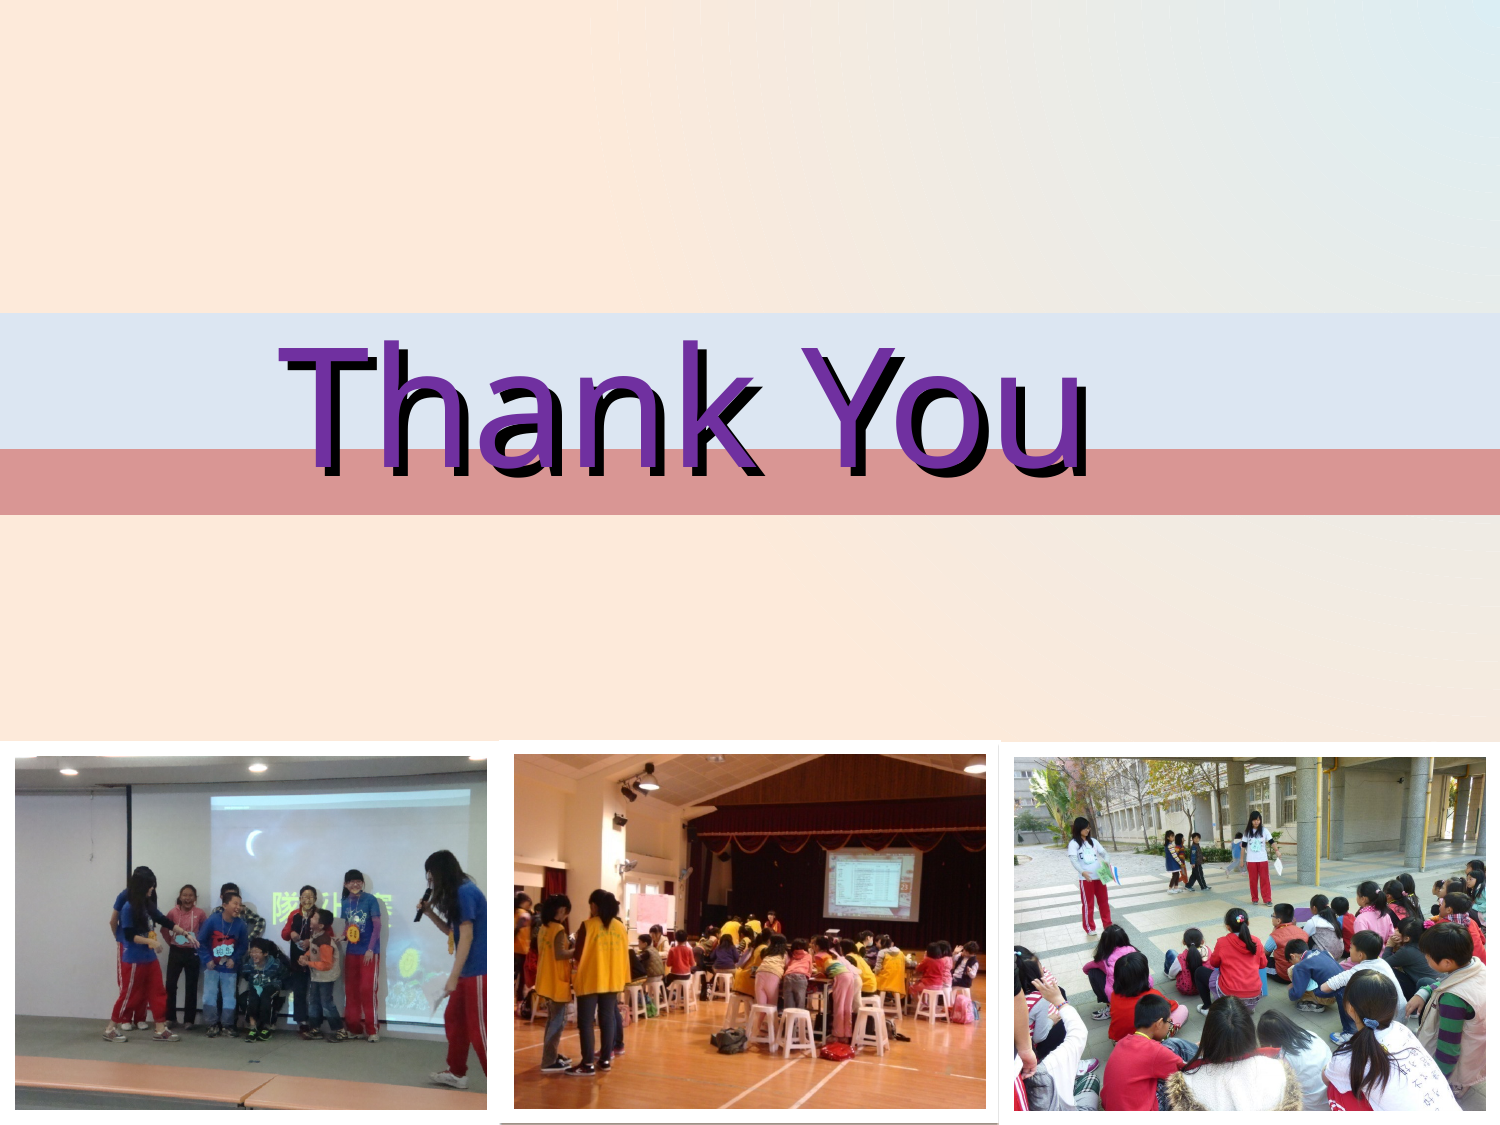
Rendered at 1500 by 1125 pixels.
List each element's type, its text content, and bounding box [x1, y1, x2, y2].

text_box [0, 313, 1500, 515]
picture [1013, 756, 1486, 1111]
picture [14, 755, 488, 1111]
picture [513, 754, 987, 1109]
text_box Thank You [263, 293, 1150, 508]
